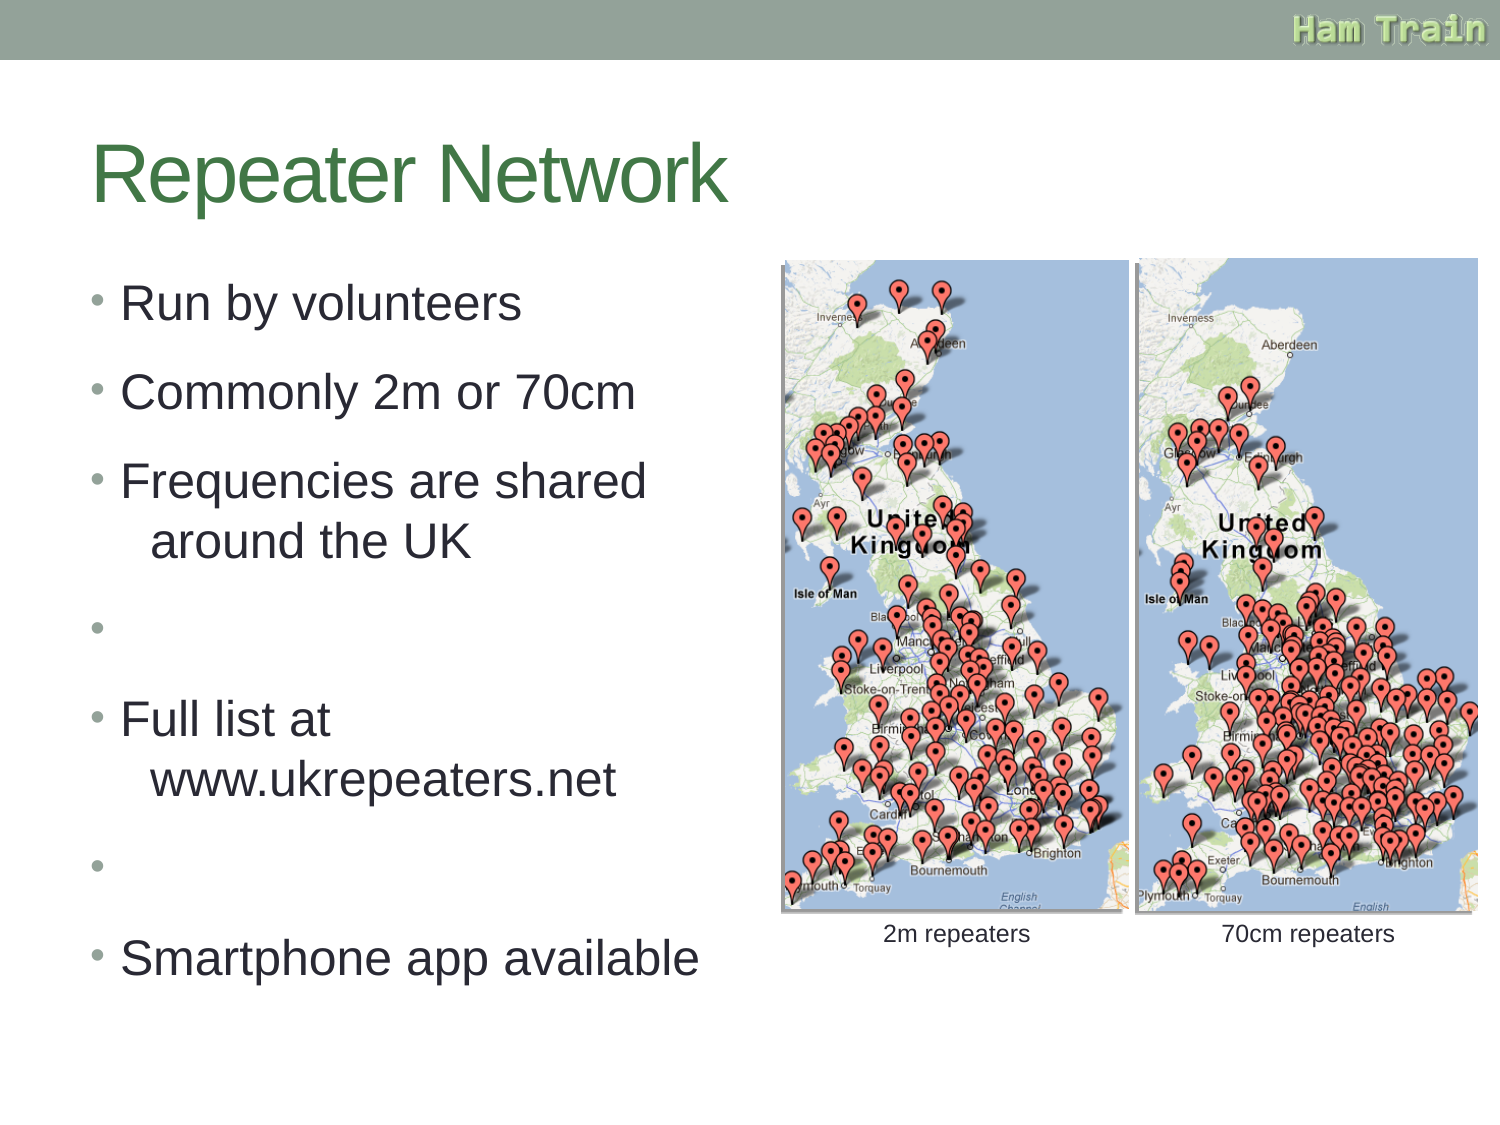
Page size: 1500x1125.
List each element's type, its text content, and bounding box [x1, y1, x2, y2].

title Repeater Network [75, 87, 1426, 251]
text_box 2m repeaters [803, 910, 1111, 956]
picture [1139, 259, 1478, 911]
text_box 70cm repeaters [1155, 910, 1463, 956]
list Run by volunteers Commonly 2m or 70cm Frequencies are shared around the UK Full list at www.ukrepeaters.net Smartphone app available [75, 262, 786, 1057]
picture [785, 260, 1129, 909]
